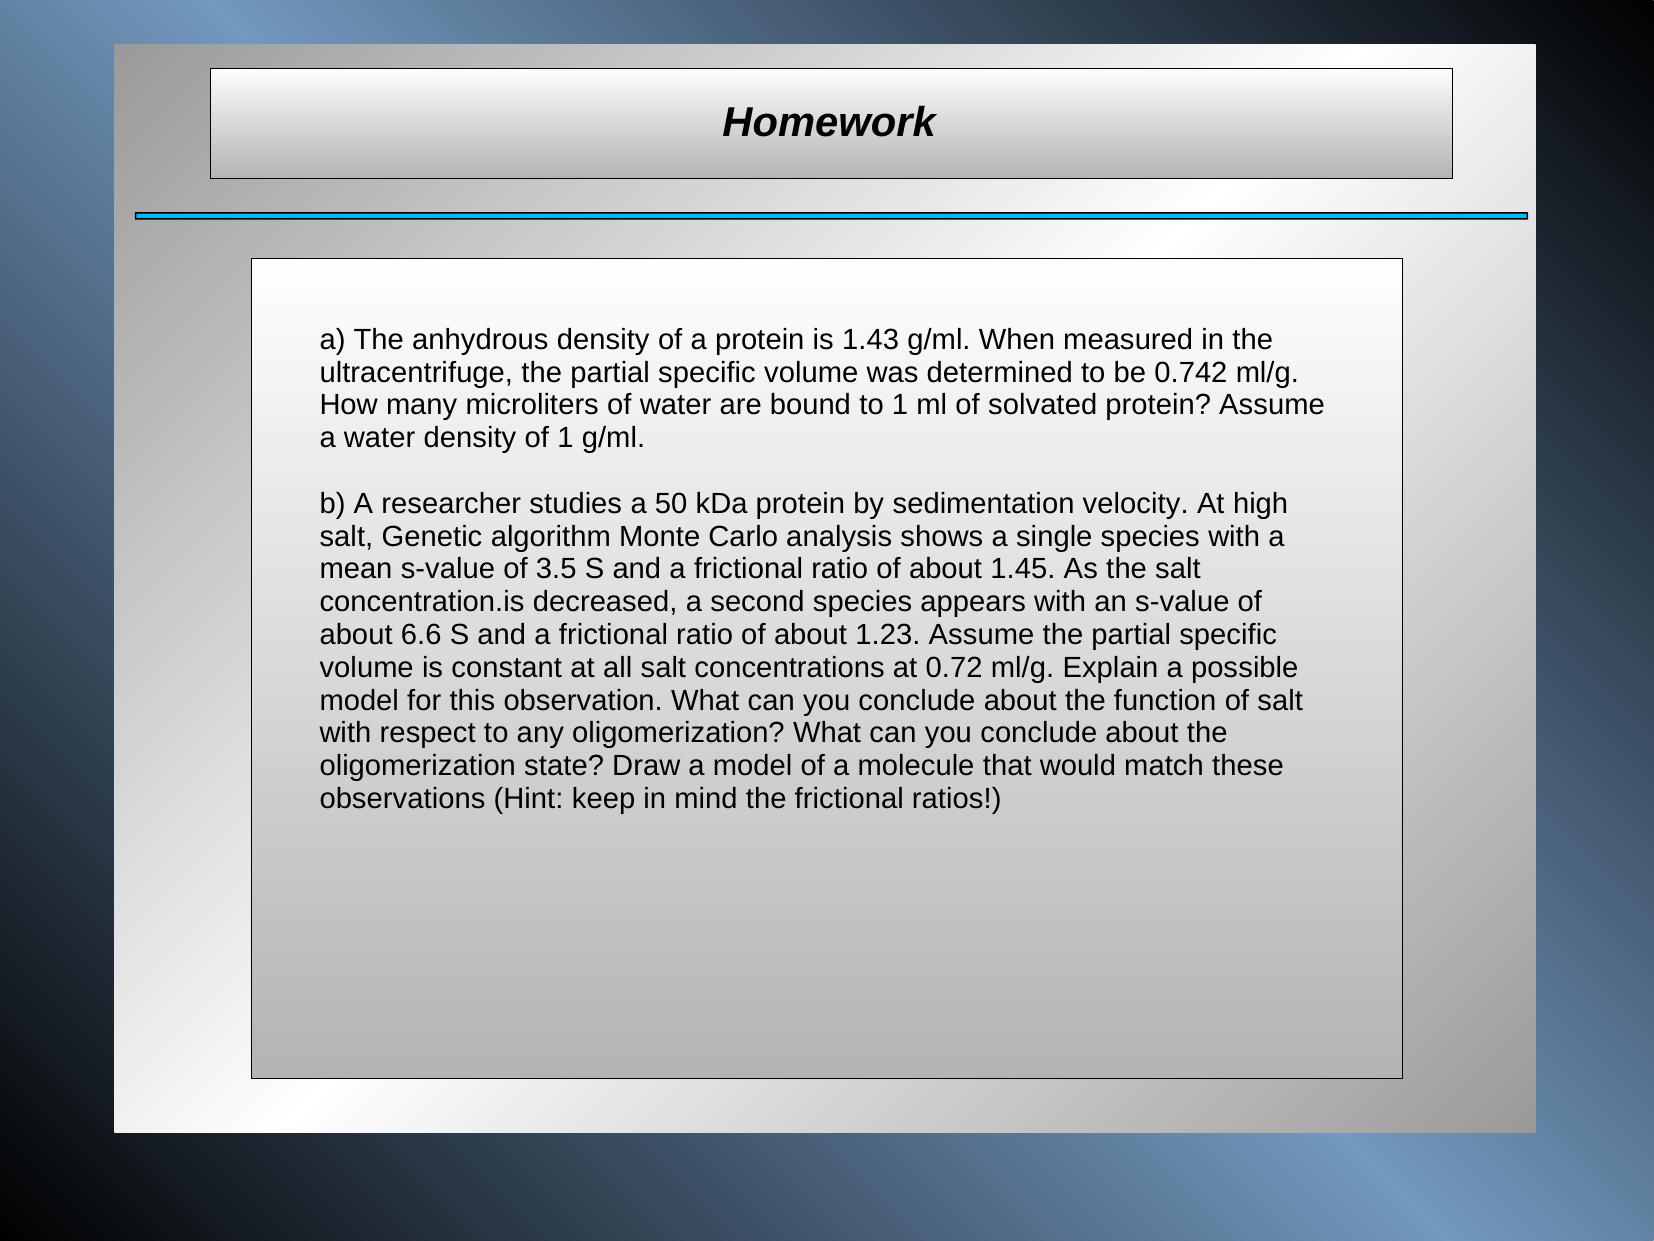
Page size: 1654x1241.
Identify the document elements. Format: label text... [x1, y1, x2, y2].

text_box [251, 258, 1403, 1079]
text_box Homework [260, 98, 1398, 145]
text_box [210, 68, 1453, 179]
text_box [135, 212, 1528, 219]
text_box a) The anhydrous density of a protein is 1.43 g/ml. When measured in the ultracentrifuge, the partial specific volume was determined to be 0.742 ml/g. How many microliters of water are bound to 1 ml of solvated protein? Assume a water density of 1 g/ml. b) A researcher studies a 50 kDa protein by sedimentation velocity. At high salt, Genetic algorithm Monte Carlo analysis shows a single species with a mean s-value of 3.5 S and a frictional ratio of about 1.45. As the salt concentration.is decreased, a second species appears with an s-value of about 6.6 S and a frictional ratio of about 1.23. Assume the partial specific volume is constant at all salt concentrations at 0.72 ml/g. Explain a possible model for this observation. What can you conclude about the function of salt with respect to any oligomerization? What can you conclude about the oligomerization state? Draw a model of a molecule that would match these observations (Hint: keep in mind the frictional ratios!) [319, 322, 1335, 997]
